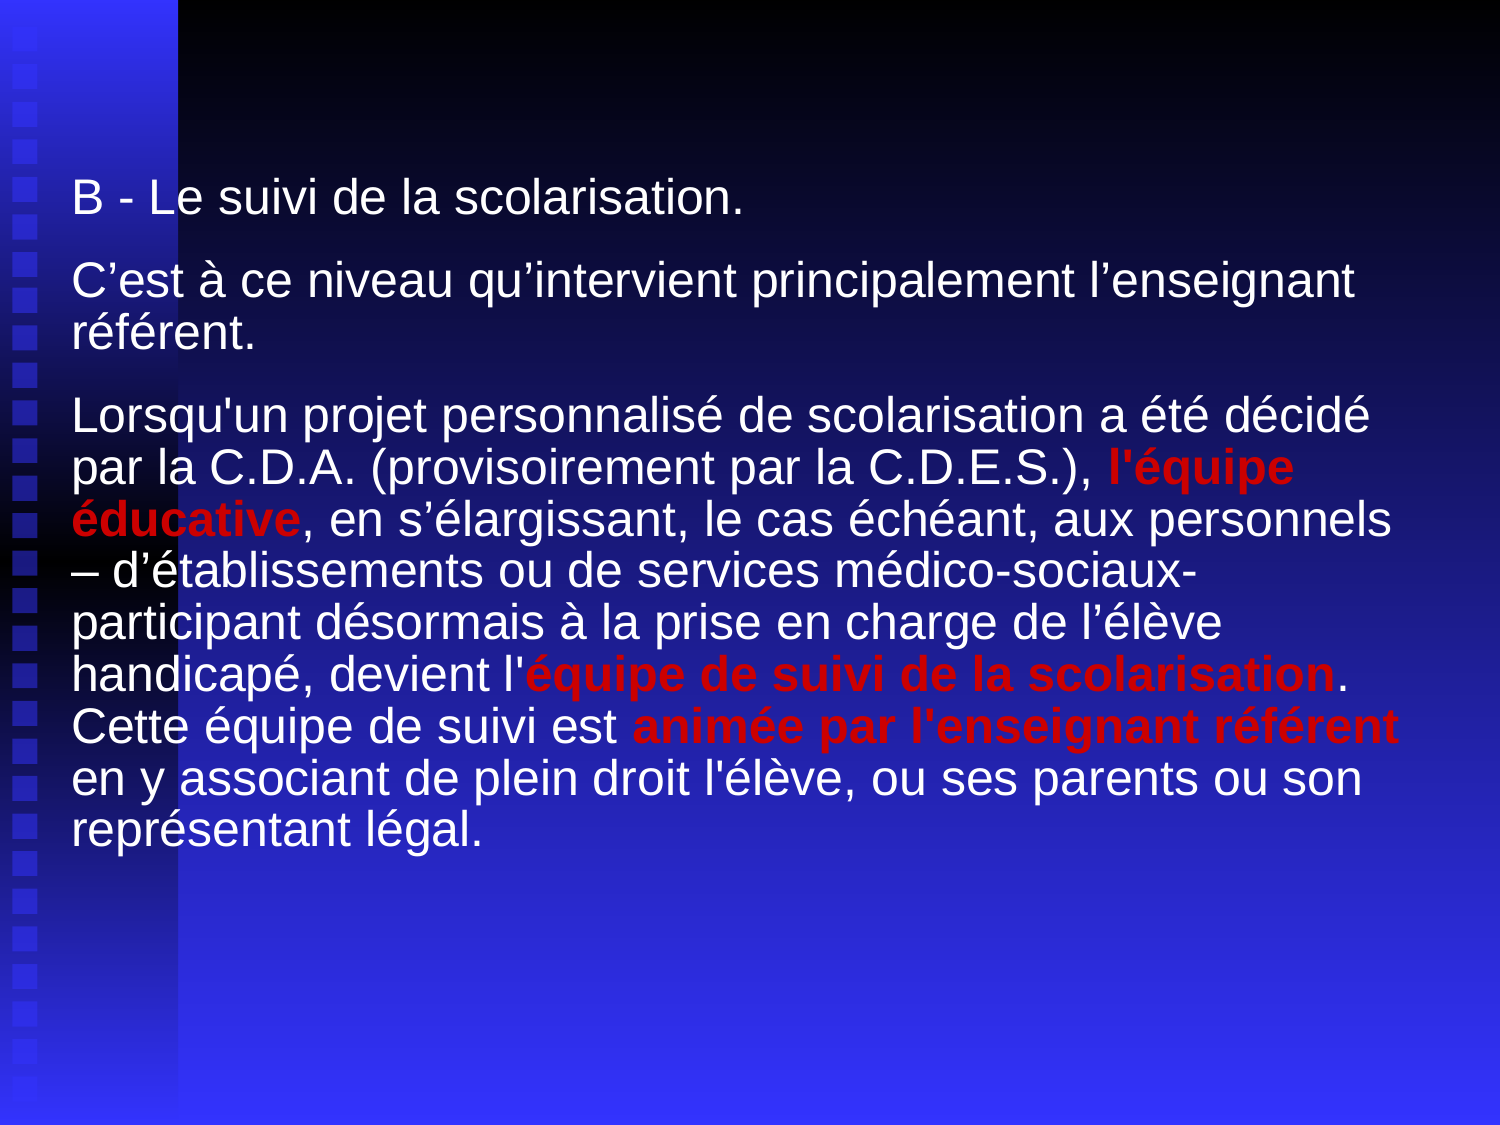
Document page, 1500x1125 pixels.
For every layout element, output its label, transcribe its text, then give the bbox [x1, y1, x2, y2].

text_box B - Le suivi de la scolarisation. C’est à ce niveau qu’intervient principalement l’enseignant référent. Lorsqu'un projet personnalisé de scolarisation a été décidé par la C.D.A. (provisoirement par la C.D.E.S.), l'équipe éducative, en s’élargissant, le cas échéant, aux personnels – d’établissements ou de services médico-sociaux- participant désormais à la prise en charge de l’élève handicapé, devient l'équipe de suivi de la scolarisation. Cette équipe de suivi est animée par l'enseignant référent en y associant de plein droit l'élève, ou ses parents ou son représentant légal. [56, 165, 1444, 865]
